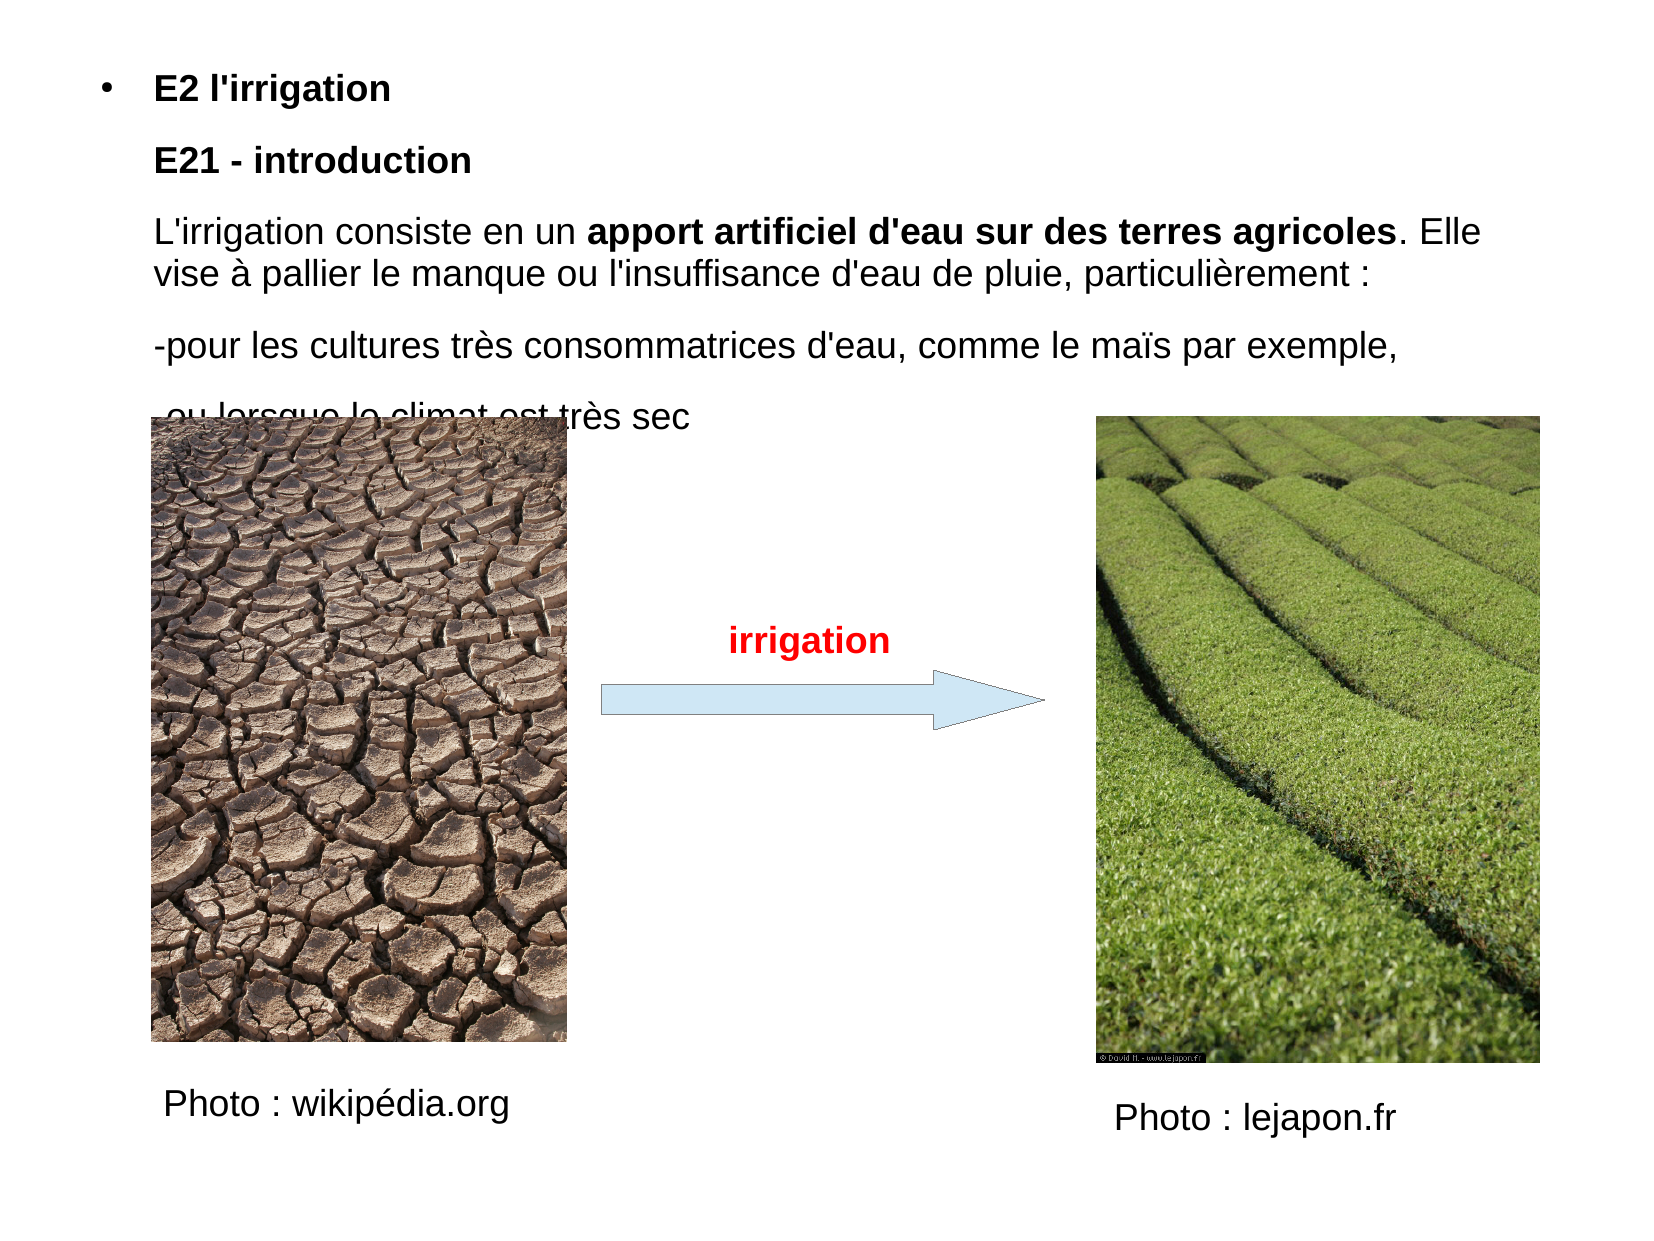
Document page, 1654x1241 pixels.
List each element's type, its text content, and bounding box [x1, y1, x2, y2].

text_box [601, 671, 1045, 730]
picture [151, 417, 567, 1042]
text_box Photo : lejapon.fr [1098, 1088, 1589, 1146]
picture [1096, 416, 1540, 1063]
list E2 l'irrigation E21 - introduction L'irrigation consiste en un apport artificiel d'eau sur des terres agricoles. Elle vise à pallier le manque ou l'insuffisance d'eau de pluie, particulièrement : -pour les cultures très consommatrices d'eau, comme le maïs par exemple, -ou lorsque le climat est très sec [82, 67, 1538, 1010]
text_box Photo : wikipédia.org [148, 1075, 683, 1133]
text_box irrigation [713, 611, 959, 671]
